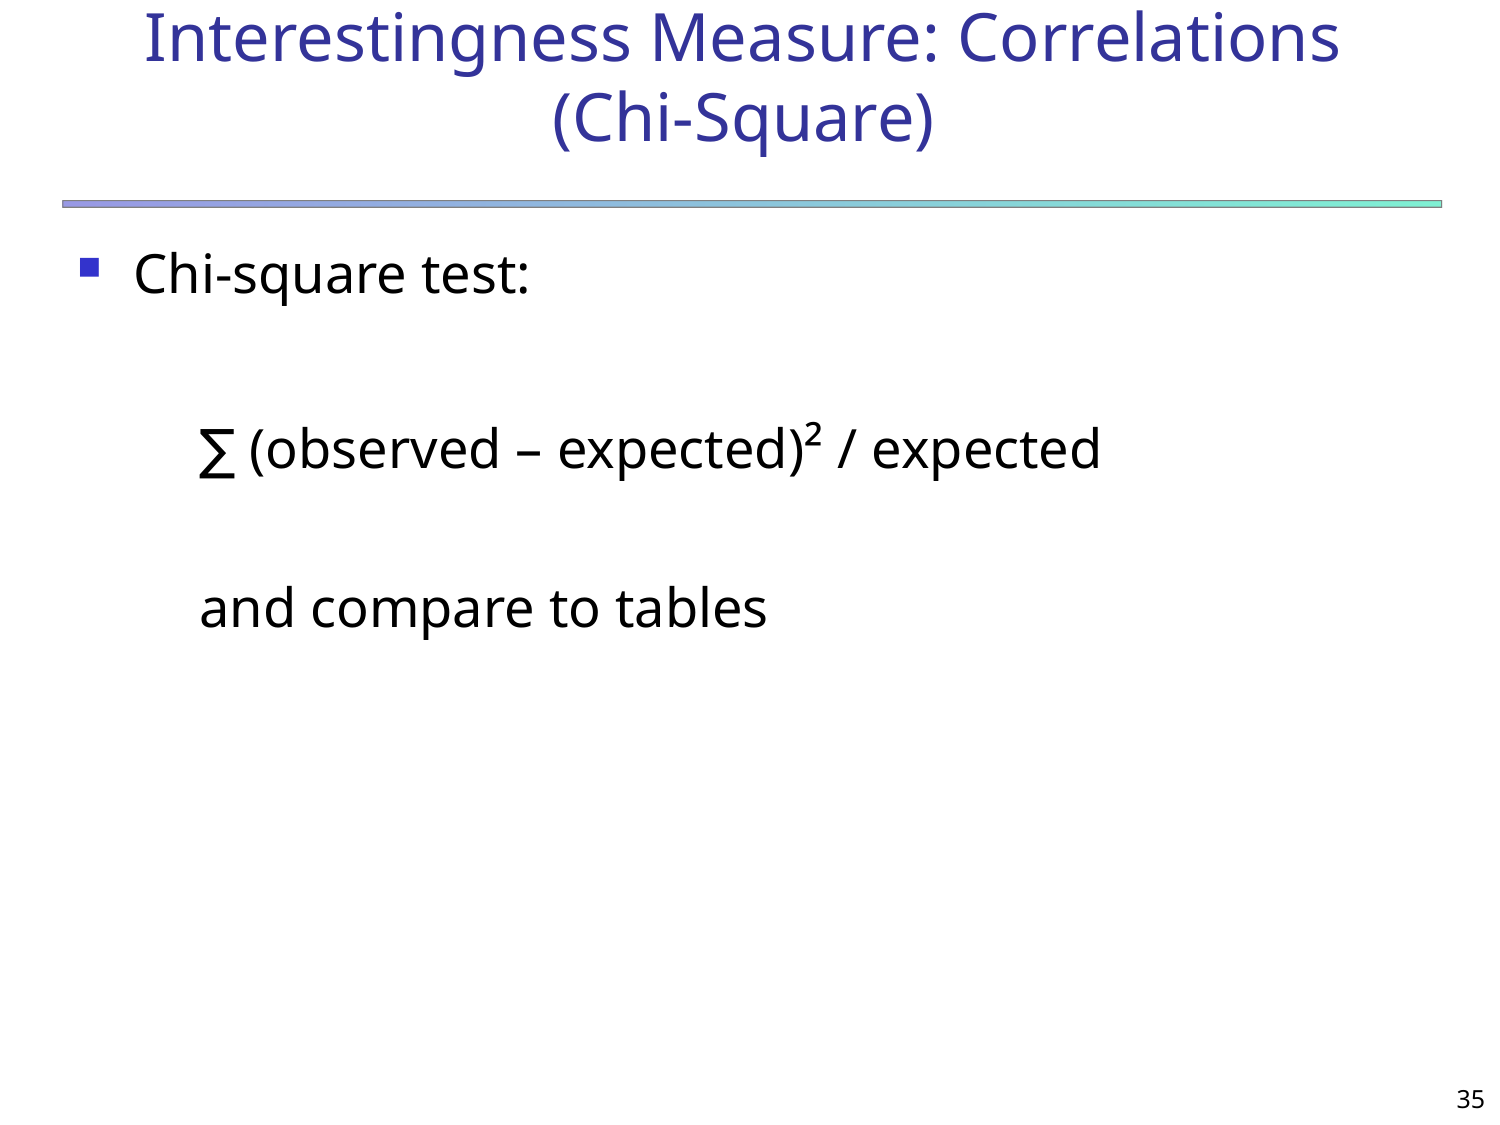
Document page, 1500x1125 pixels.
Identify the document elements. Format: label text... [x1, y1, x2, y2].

title Interestingness Measure: Correlations (Chi-Square) [62, 0, 1426, 163]
text_box <number> [1187, 1062, 1500, 1125]
list Chi-square test: ∑ (observed – expected)² / expected and compare to tables [62, 212, 1463, 688]
